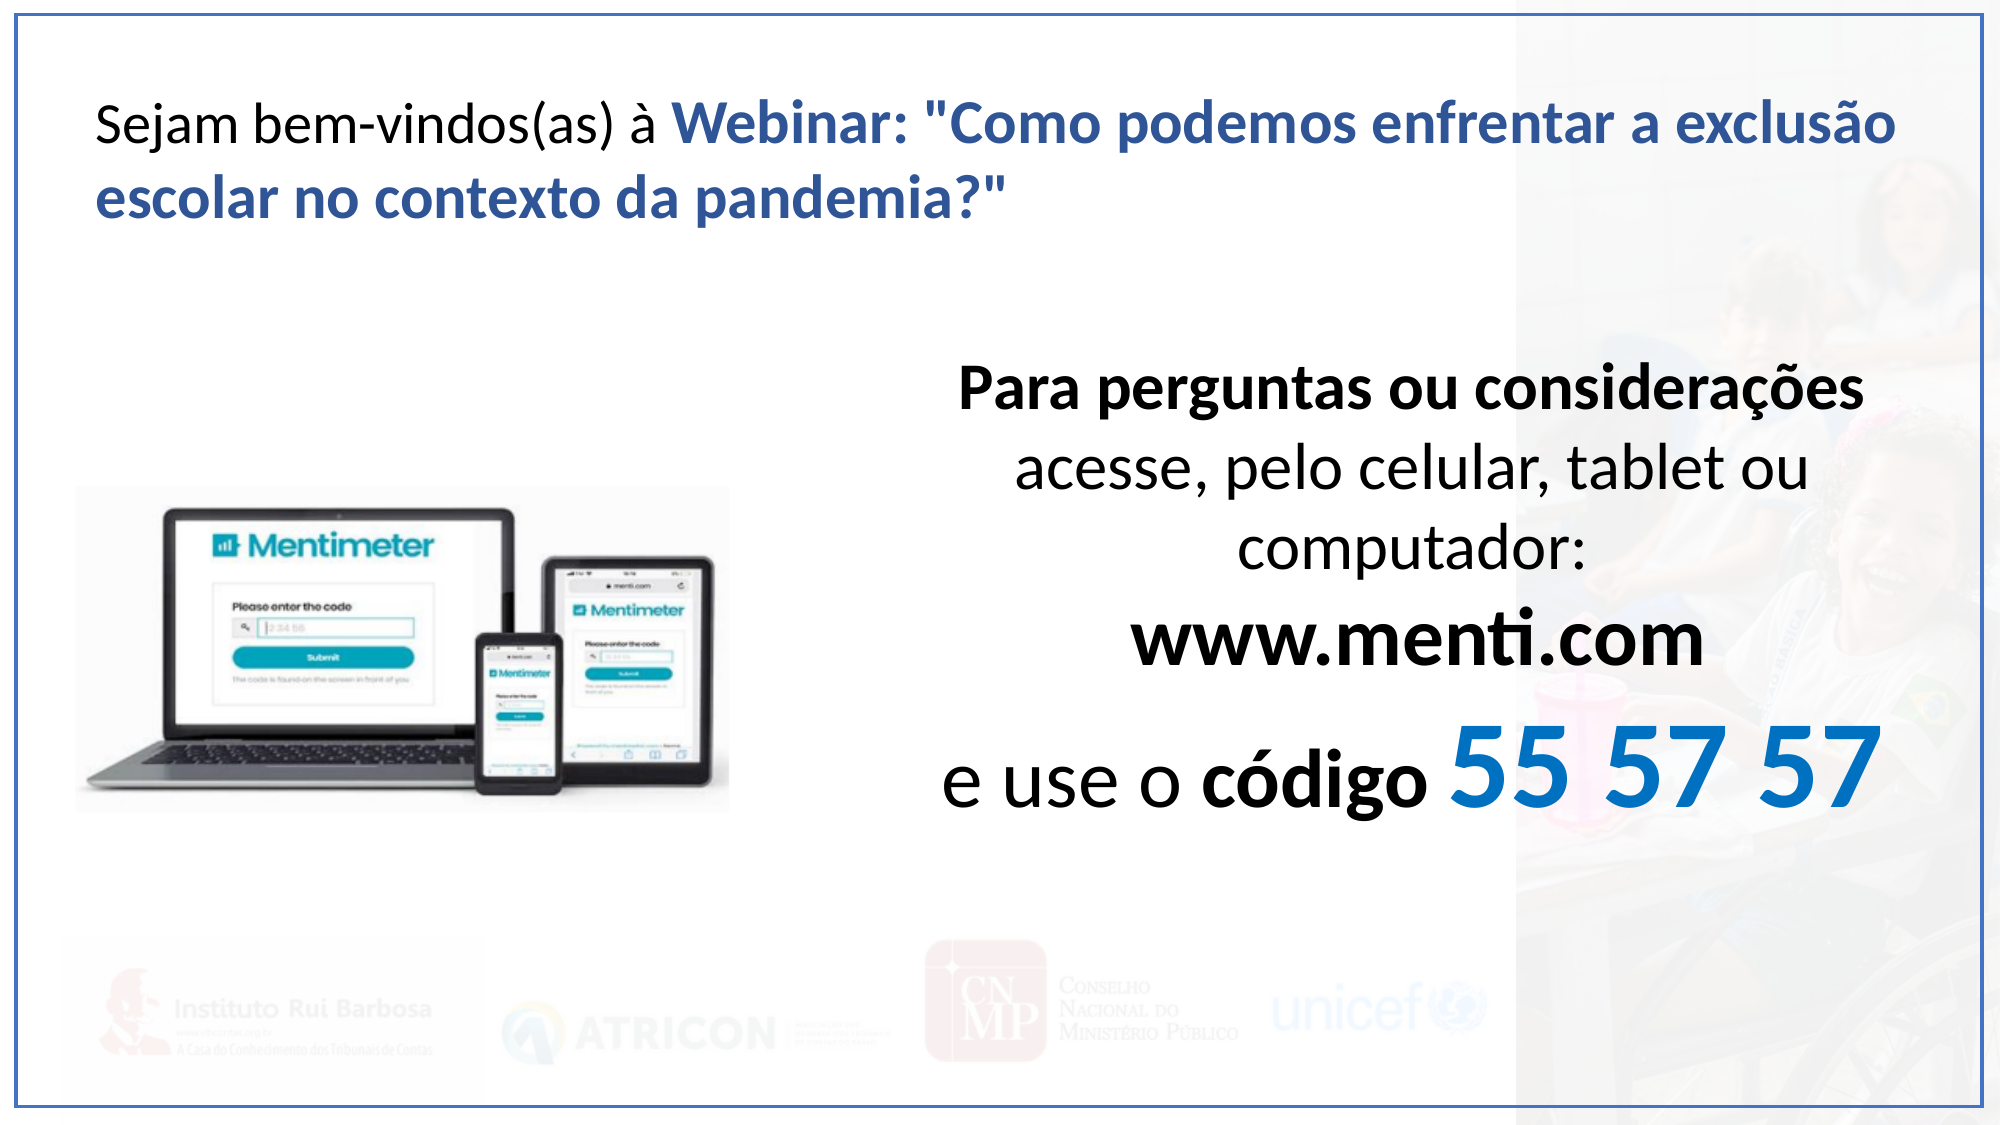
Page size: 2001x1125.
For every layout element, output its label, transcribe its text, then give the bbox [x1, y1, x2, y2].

text_box Para perguntas ou considerações acesse, pelo celular, tablet ou computador: www.menti.com e use o código 55 57 57 [899, 335, 1926, 846]
picture [61, 0, 2000, 1125]
picture [61, 16, 1980, 1105]
text_box Sejam bem-vindos(as) à Webinar: "Como podemos enfrentar a exclusão escolar no contexto da pandemia?" [80, 73, 1953, 286]
picture [74, 483, 734, 820]
